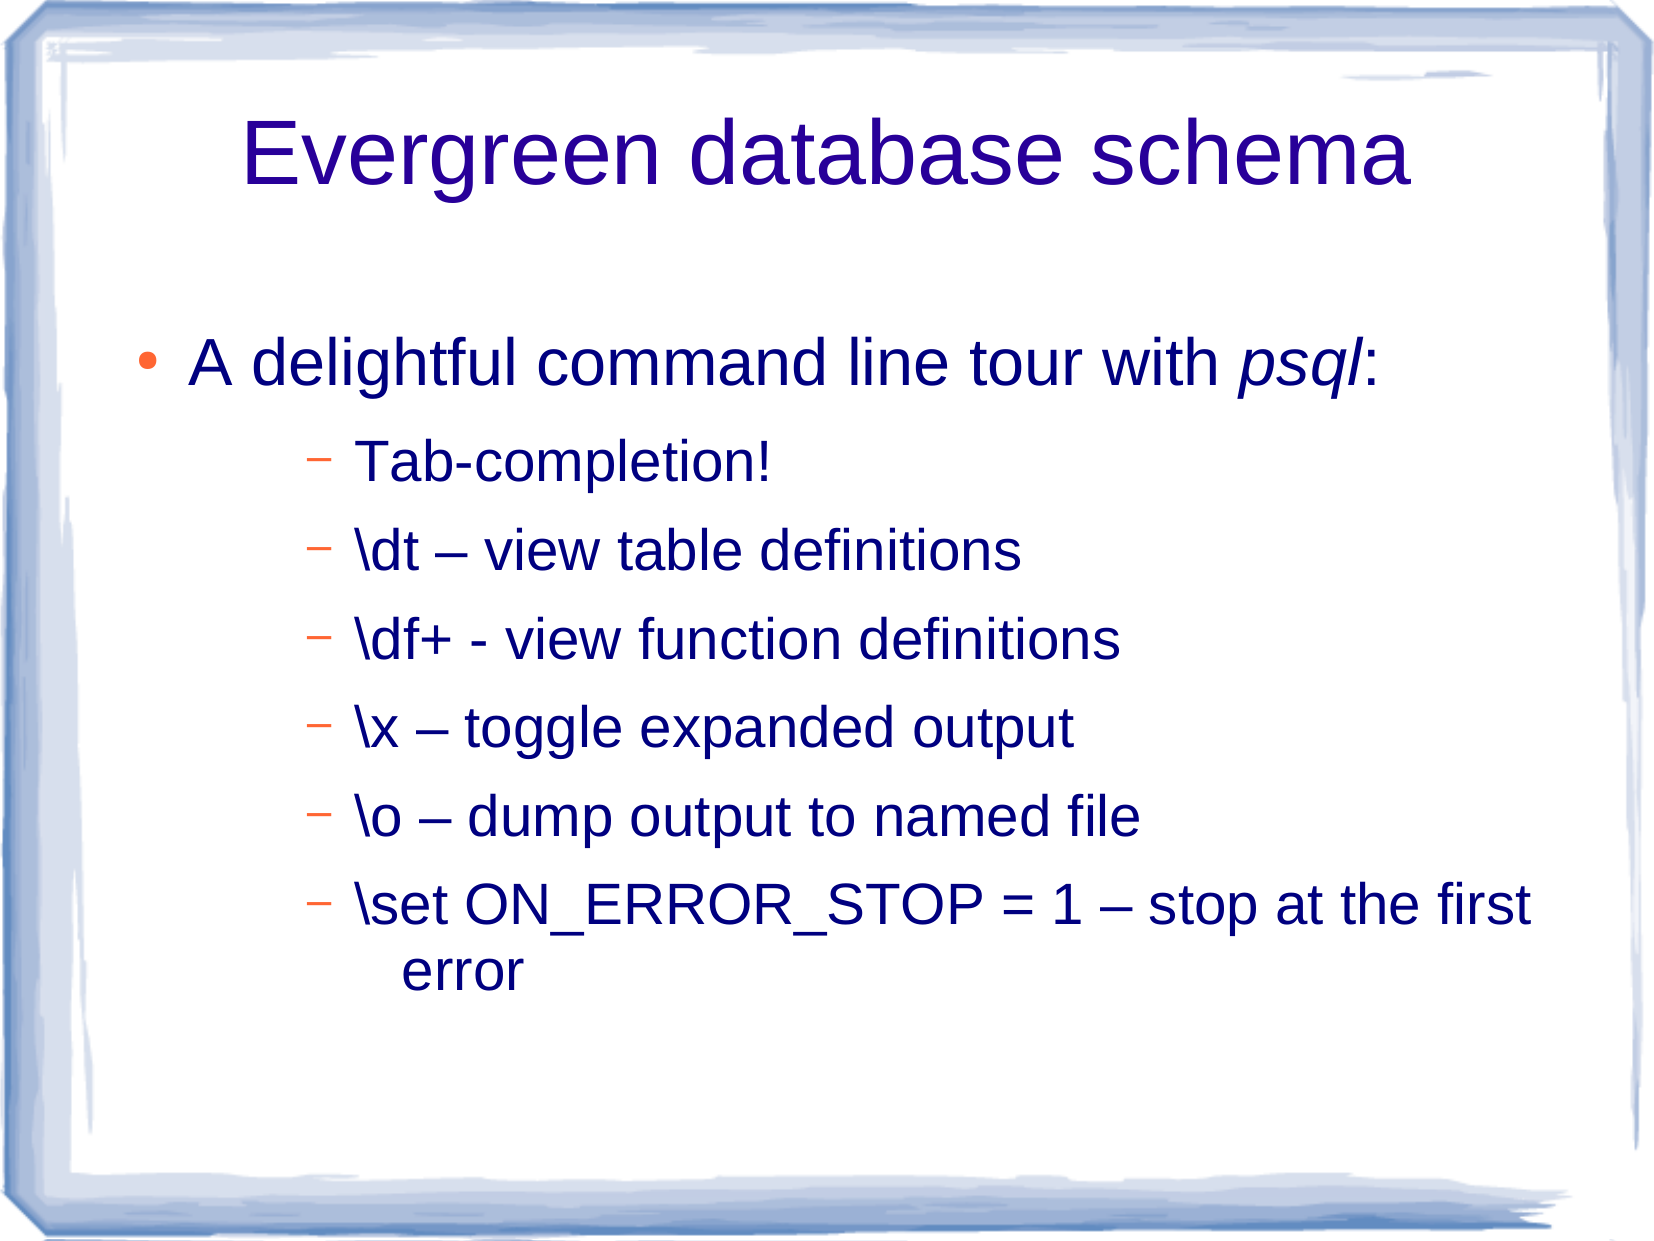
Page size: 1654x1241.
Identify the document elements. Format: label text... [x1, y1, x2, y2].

picture [0, 0, 1654, 1241]
list A delightful command line tour with psql: Tab-completion! \dt – view table definitions \df+ - view function definitions \x – toggle expanded output \o – dump output to named file \set ON_ERROR_STOP = 1 – stop at the first error [118, 324, 1571, 1129]
title Evergreen database schema [82, 56, 1571, 250]
